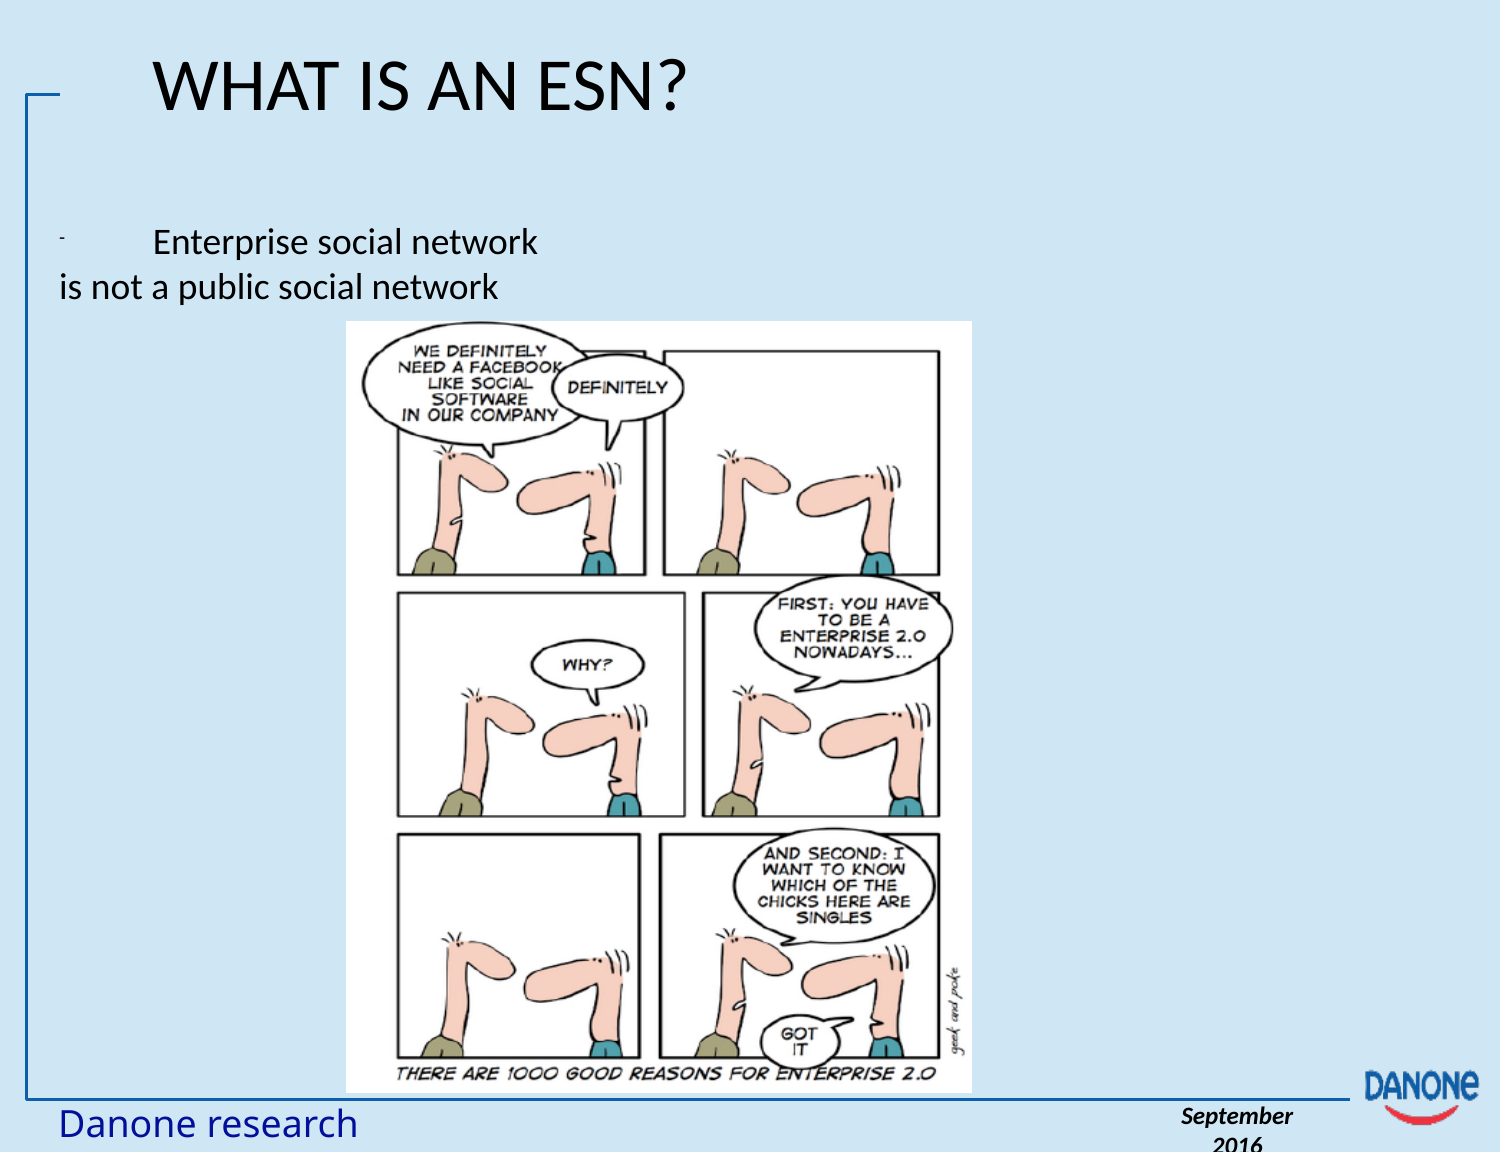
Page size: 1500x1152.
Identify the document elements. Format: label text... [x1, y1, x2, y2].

picture [1362, 1067, 1482, 1130]
text_box Danone research [43, 1092, 392, 1152]
text_box Enterprise social network is not a public social network [44, 209, 554, 315]
text_box September 2016 [1147, 1092, 1327, 1152]
text_box WHAT IS AN ESN? [138, 28, 960, 134]
picture [346, 321, 972, 1093]
